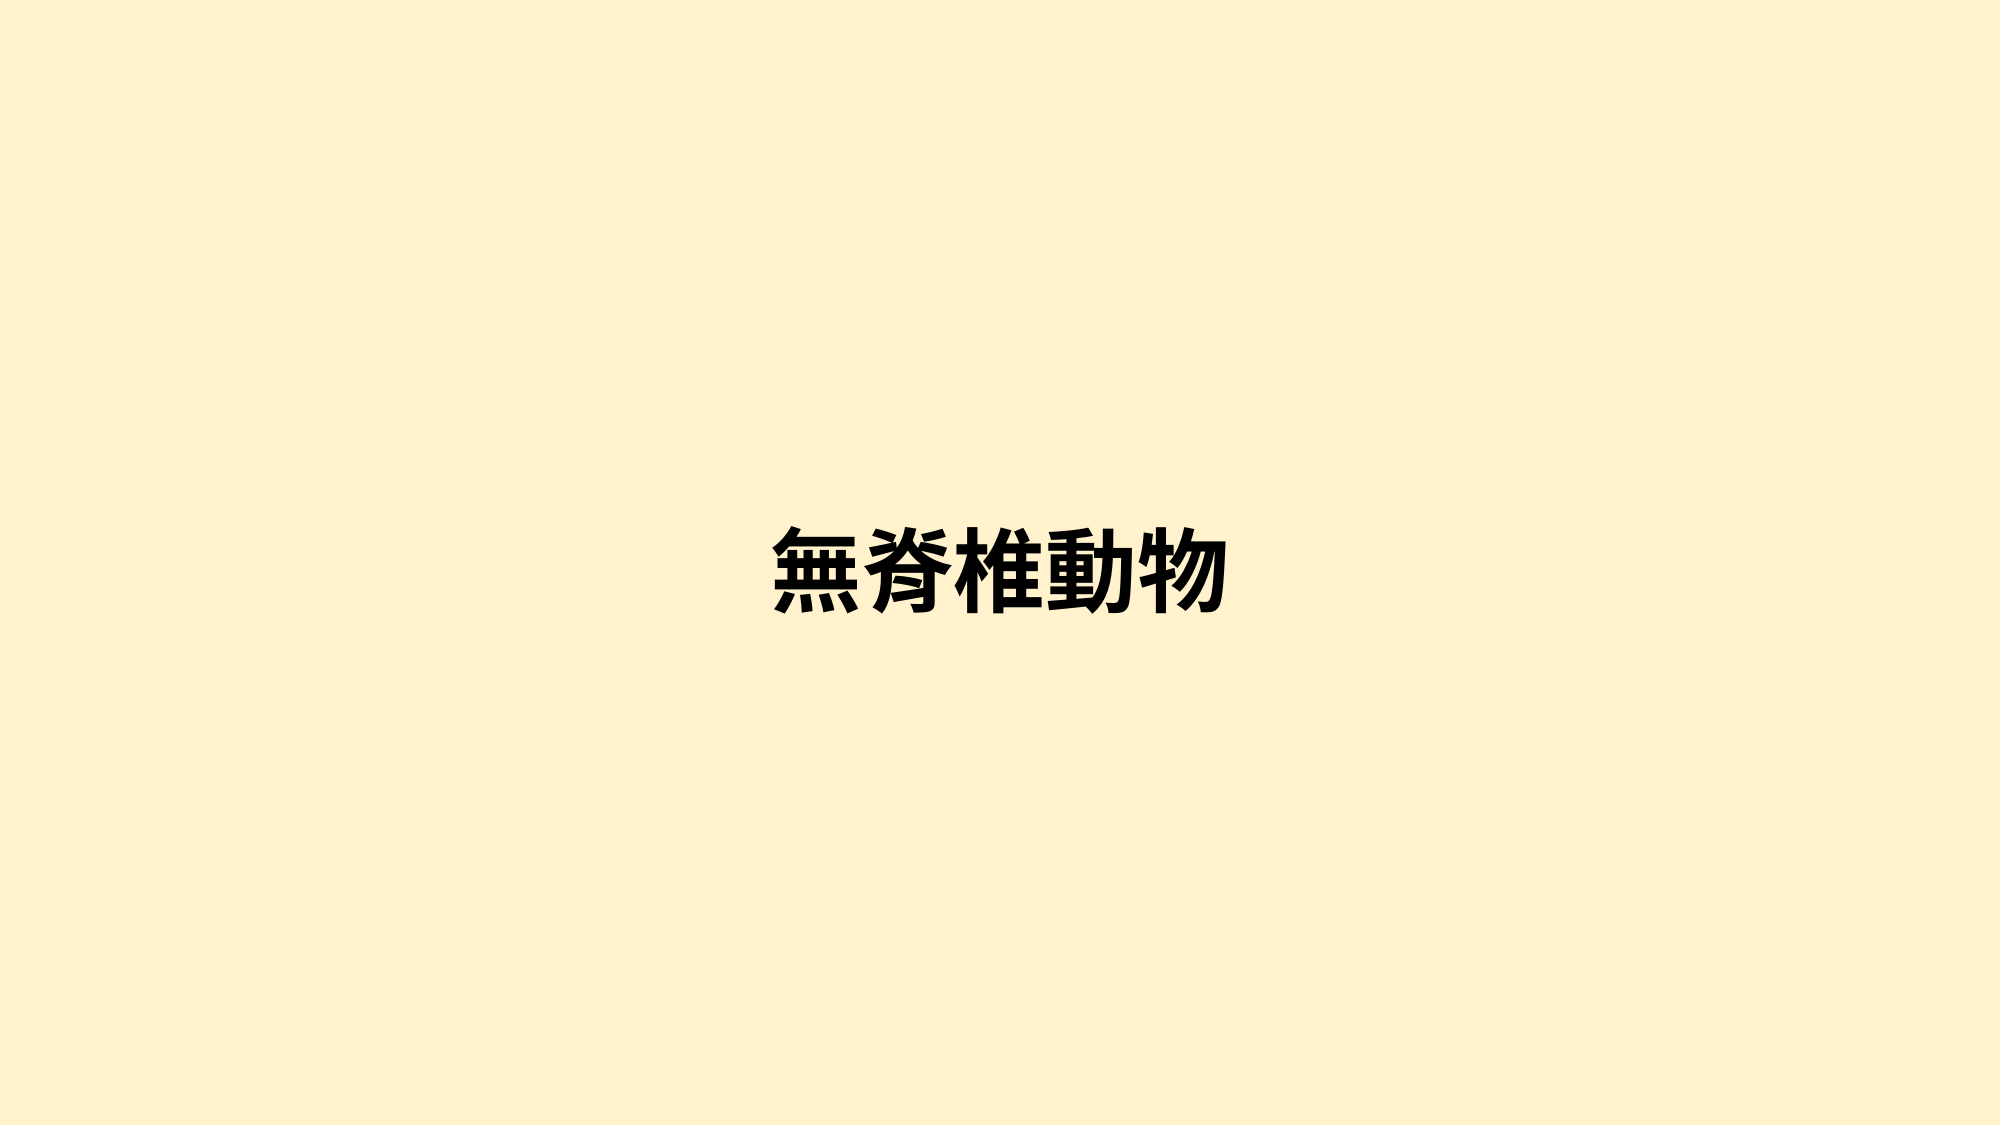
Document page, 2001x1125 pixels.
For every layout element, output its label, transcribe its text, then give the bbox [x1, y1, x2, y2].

title 無脊椎動物 [137, 466, 1863, 684]
